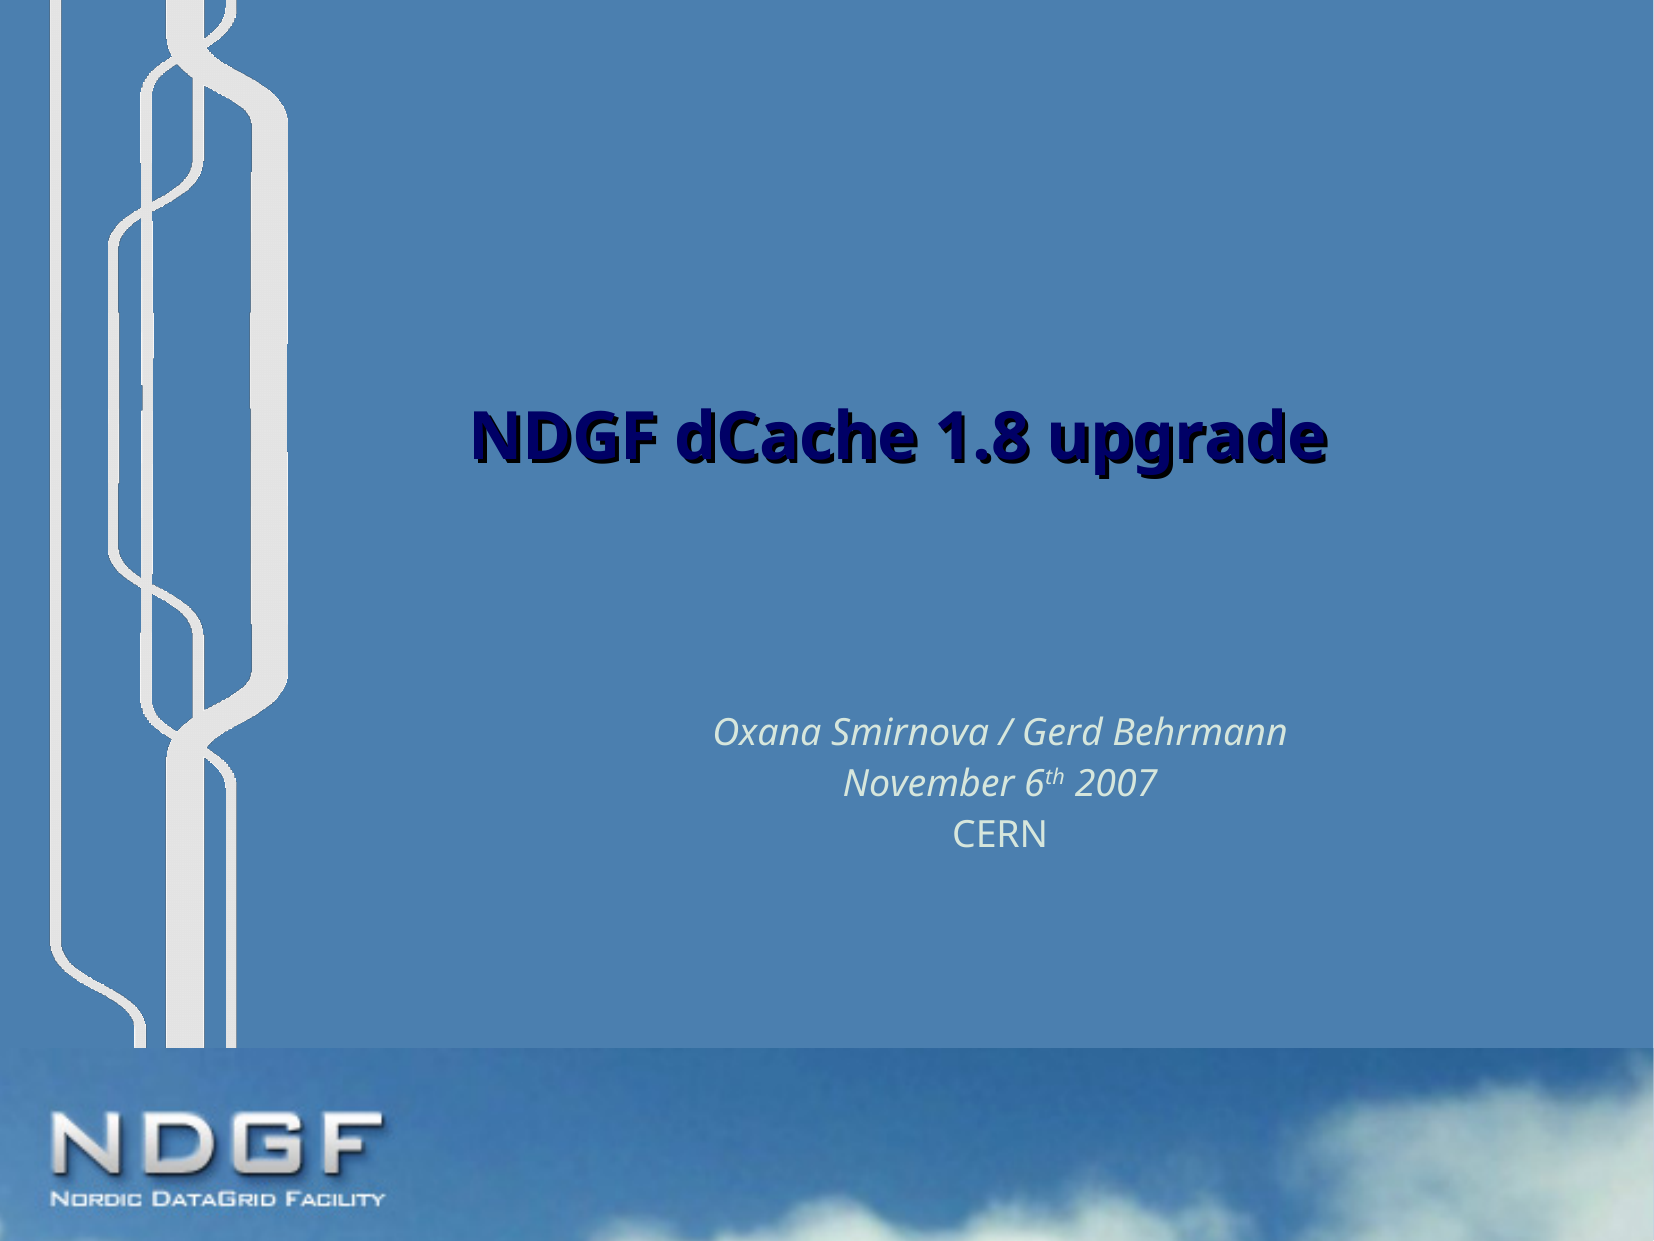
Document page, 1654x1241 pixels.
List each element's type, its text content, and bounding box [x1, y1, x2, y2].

subtitle Oxana Smirnova / Gerd Behrmann November 6th 2007 CERN [384, 698, 1542, 1016]
picture [0, 1016, 1654, 1241]
title NDGF dCache 1.8 upgrade [357, 242, 1439, 626]
